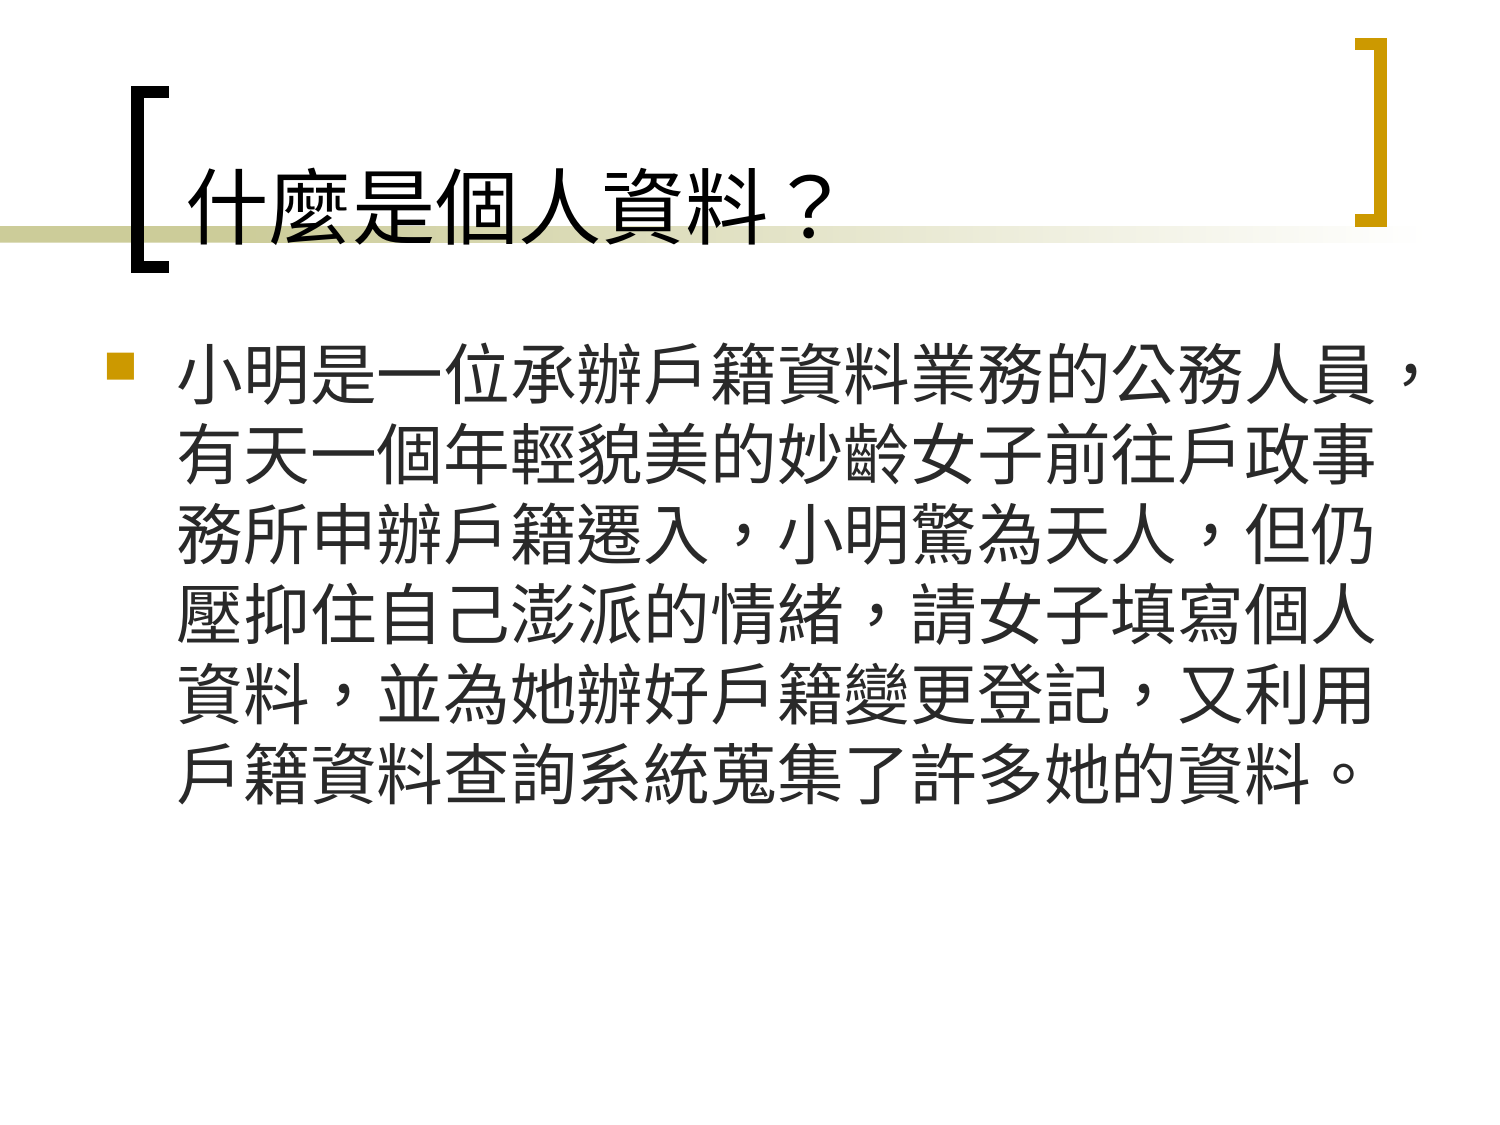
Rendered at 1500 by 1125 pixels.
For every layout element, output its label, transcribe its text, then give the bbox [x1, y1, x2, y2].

title 什麼是個人資料？ [171, 31, 1346, 263]
list 小明是一位承辦戶籍資料業務的公務人員，有天一個年輕貌美的妙齡女子前往戶政事務所申辦戶籍遷入，小明驚為天人，但仍壓抑住自己澎派的情緒，請女子填寫個人資料，並為她辦好戶籍變更登記，又利用戶籍資料查詢系統蒐集了許多她的資料。 [88, 324, 1413, 1071]
